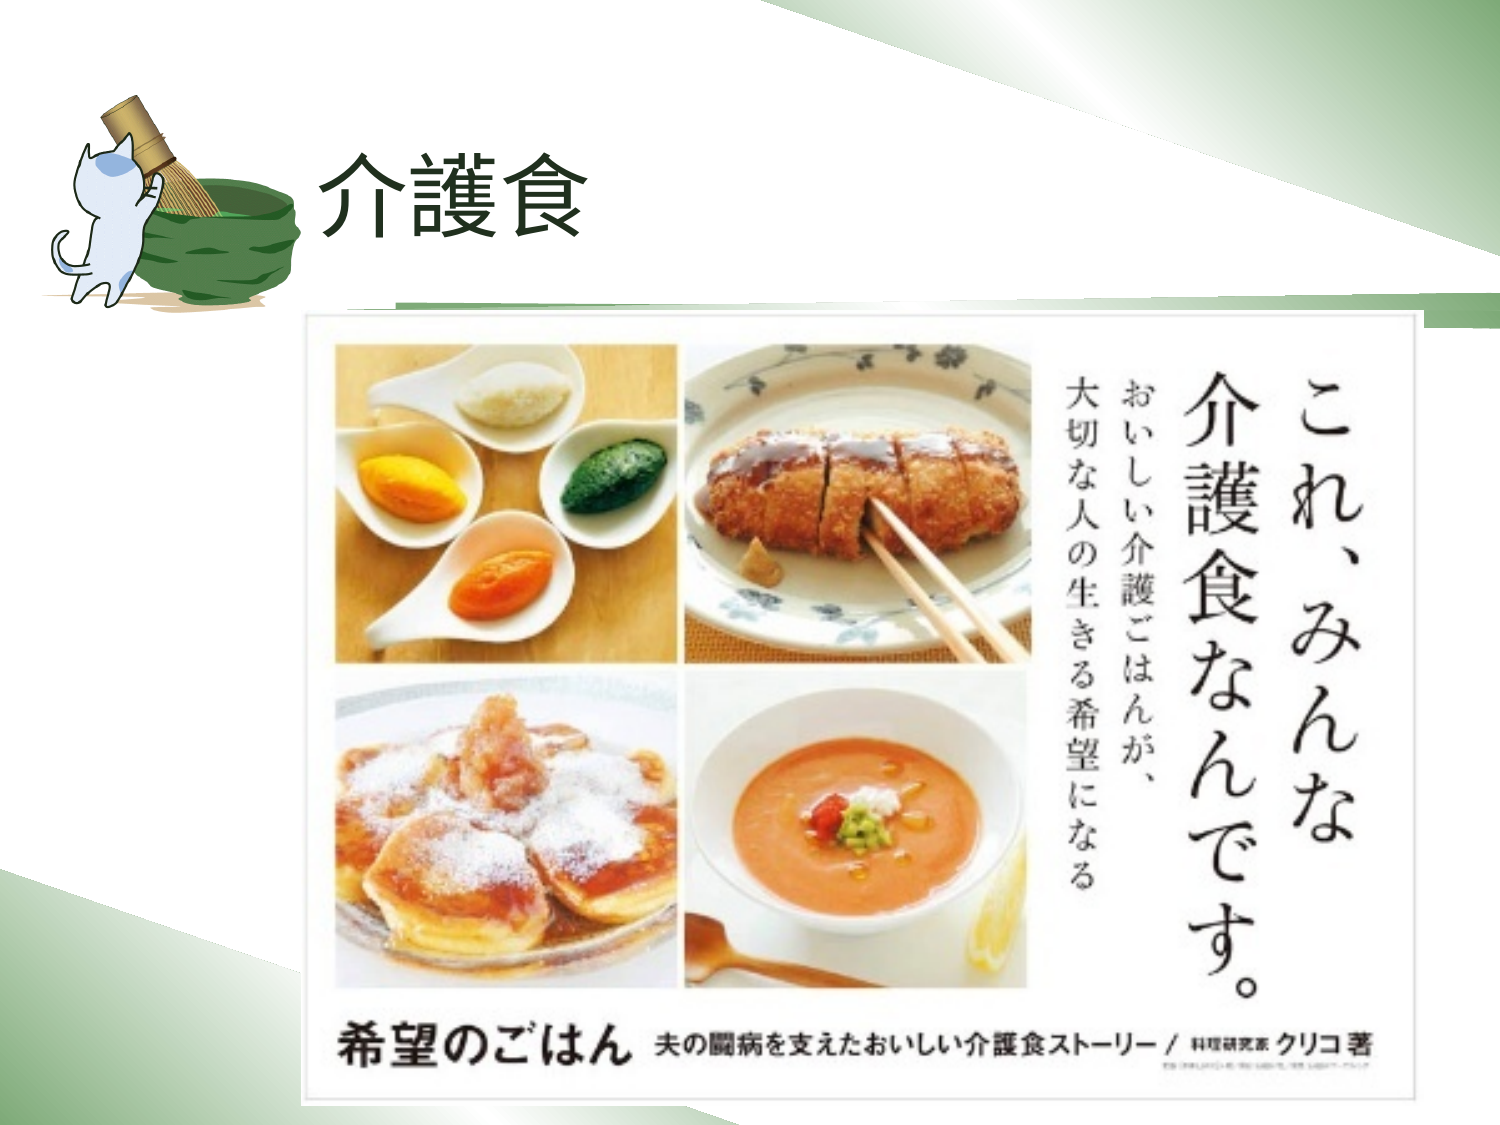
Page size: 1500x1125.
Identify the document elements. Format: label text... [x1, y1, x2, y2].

picture [29, 90, 1424, 1106]
title 介護食 [301, 99, 1388, 288]
